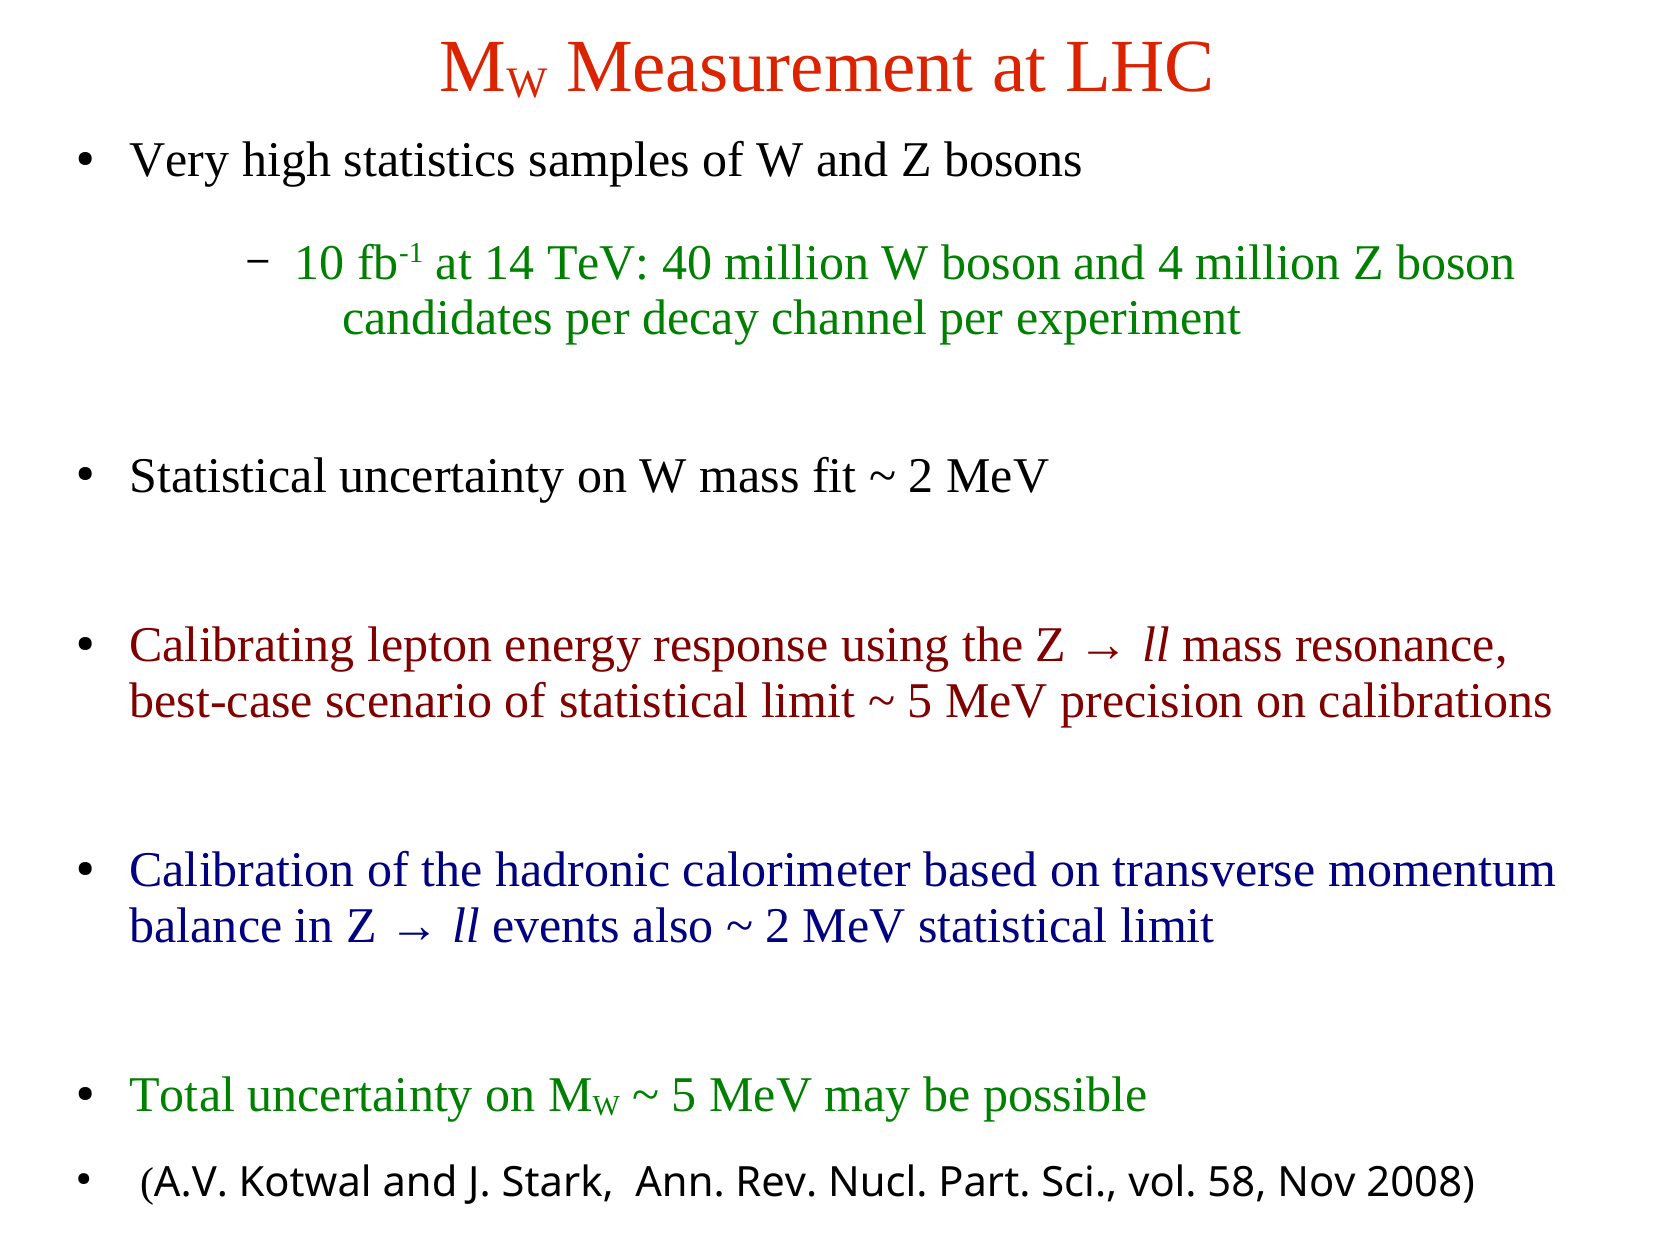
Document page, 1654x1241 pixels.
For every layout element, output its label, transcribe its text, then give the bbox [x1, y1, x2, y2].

list Very high statistics samples of W and Z bosons 10 fb-1 at 14 TeV: 40 million W boson and 4 million Z boson candidates per decay channel per experiment Statistical uncertainty on W mass fit ~ 2 MeV Calibrating lepton energy response using the Z → ll mass resonance, best-case scenario of statistical limit ~ 5 MeV precision on calibrations Calibration of the hadronic calorimeter based on transverse momentum balance in Z → ll events also ~ 2 MeV statistical limit Total uncertainty on MW ~ 5 MeV may be possible (A.V. Kotwal and J. Stark, Ann. Rev. Nucl. Part. Sci., vol. 58, Nov 2008) [58, 132, 1587, 1218]
title MW Measurement at LHC [121, 0, 1534, 132]
